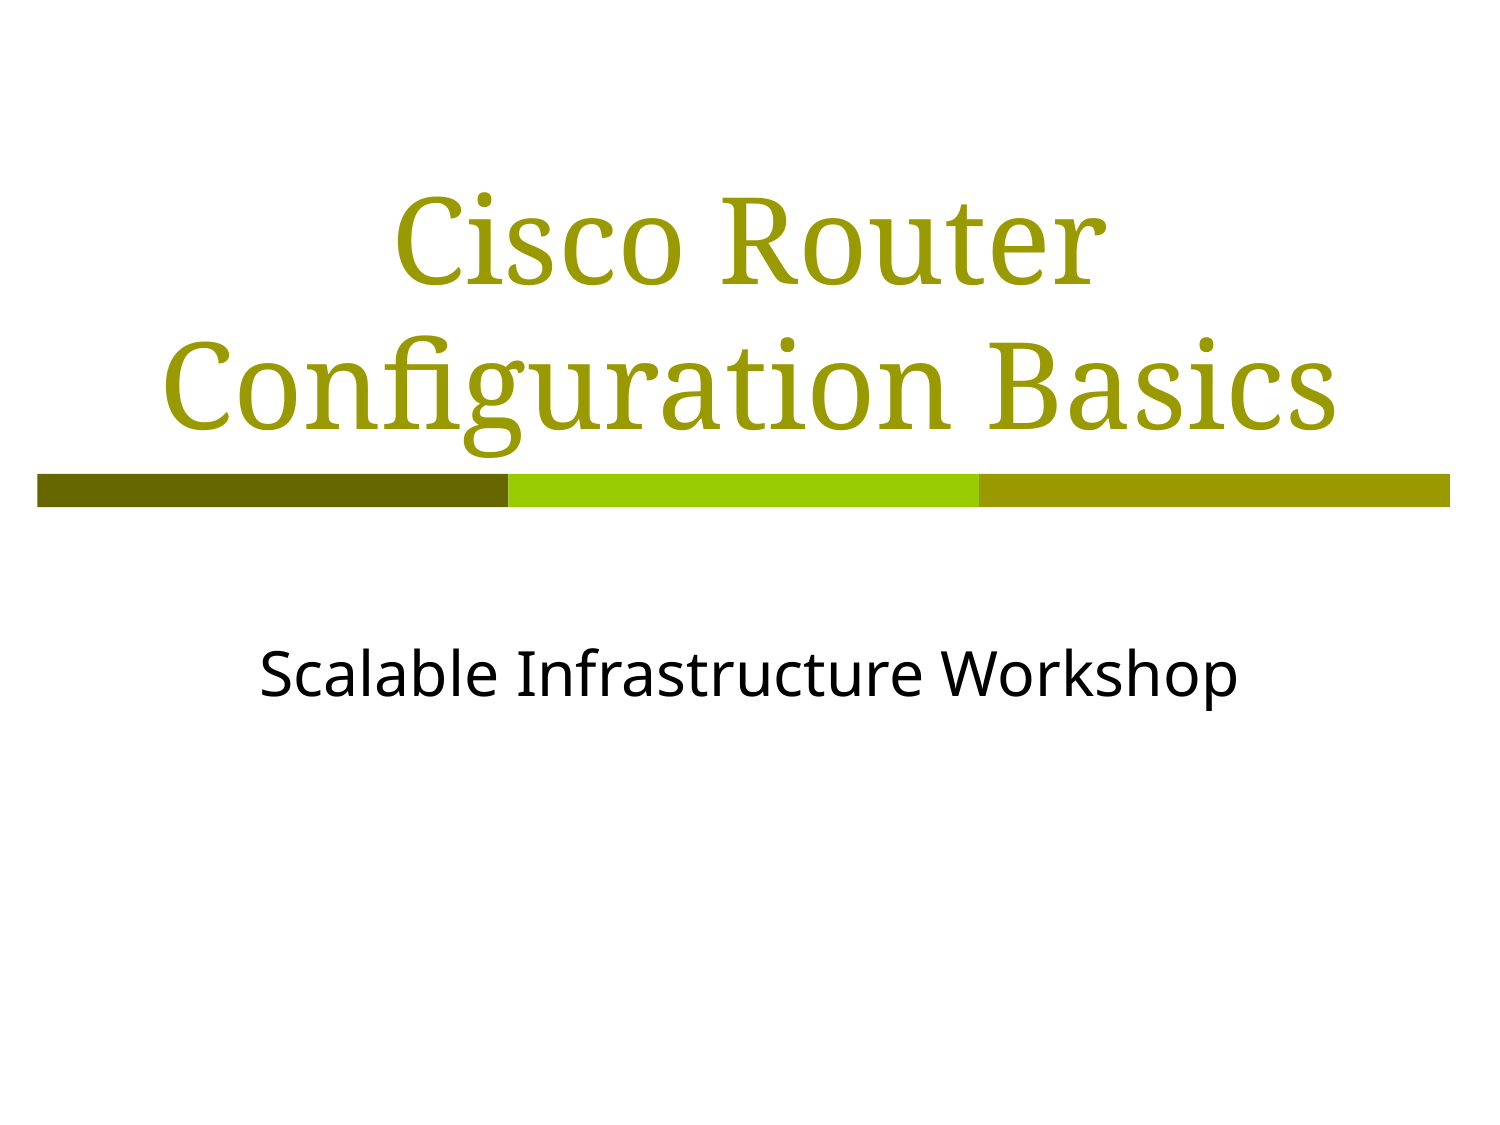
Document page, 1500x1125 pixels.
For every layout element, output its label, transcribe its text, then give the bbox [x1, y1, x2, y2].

subtitle Scalable Infrastructure Workshop [225, 536, 1276, 899]
title Cisco Router Configuration Basics [112, 112, 1388, 462]
